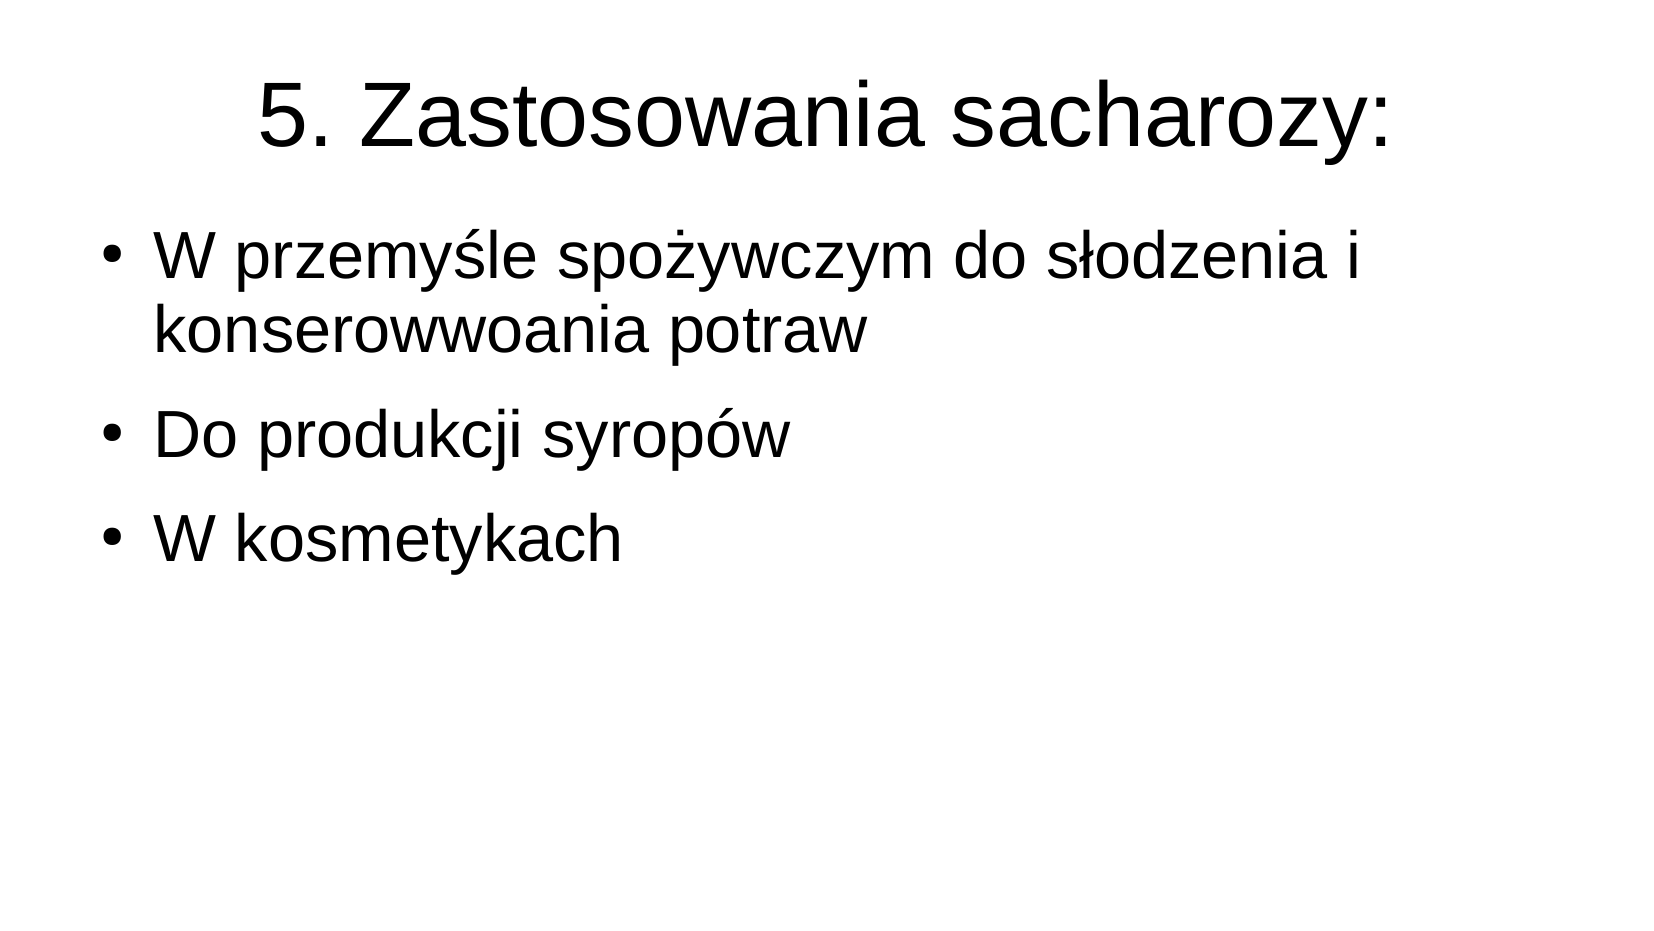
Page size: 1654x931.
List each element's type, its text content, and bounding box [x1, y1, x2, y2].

title 5. Zastosowania sacharozy: [82, 37, 1571, 193]
list W przemyśle spożywczym do słodzenia i konserowwoania potraw Do produkcji syropów W kosmetykach [82, 217, 1571, 758]
